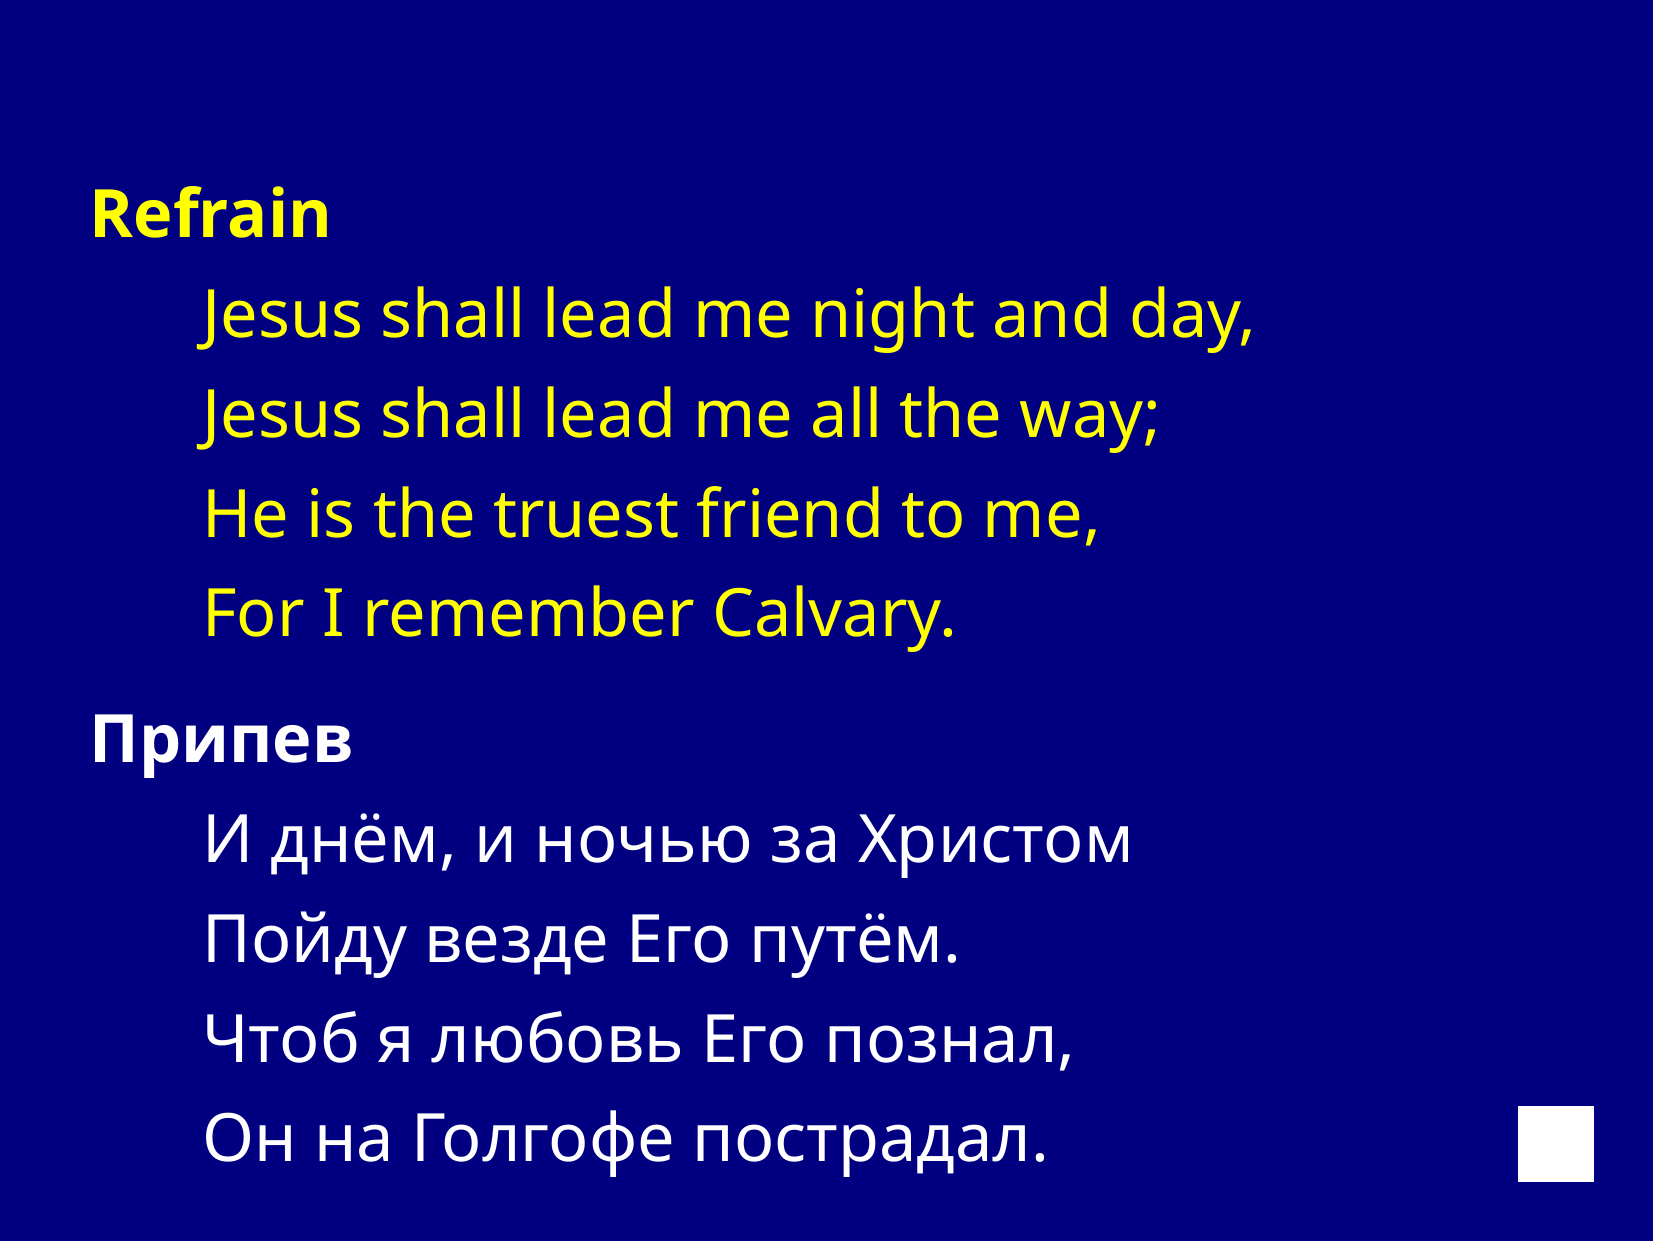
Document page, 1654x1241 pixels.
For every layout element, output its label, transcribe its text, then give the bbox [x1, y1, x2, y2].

text_box Refrain Jesus shall lead me night and day, Jesus shall lead me all the way; He is the truest friend to me, For I remember Calvary. [75, 150, 1576, 638]
text_box [1518, 1106, 1594, 1182]
text_box Припев И днём, и ночью за Христом Пойду везде Его путём. Чтоб я любовь Его познал, Он на Голгофе пострадал. [75, 675, 1576, 1163]
